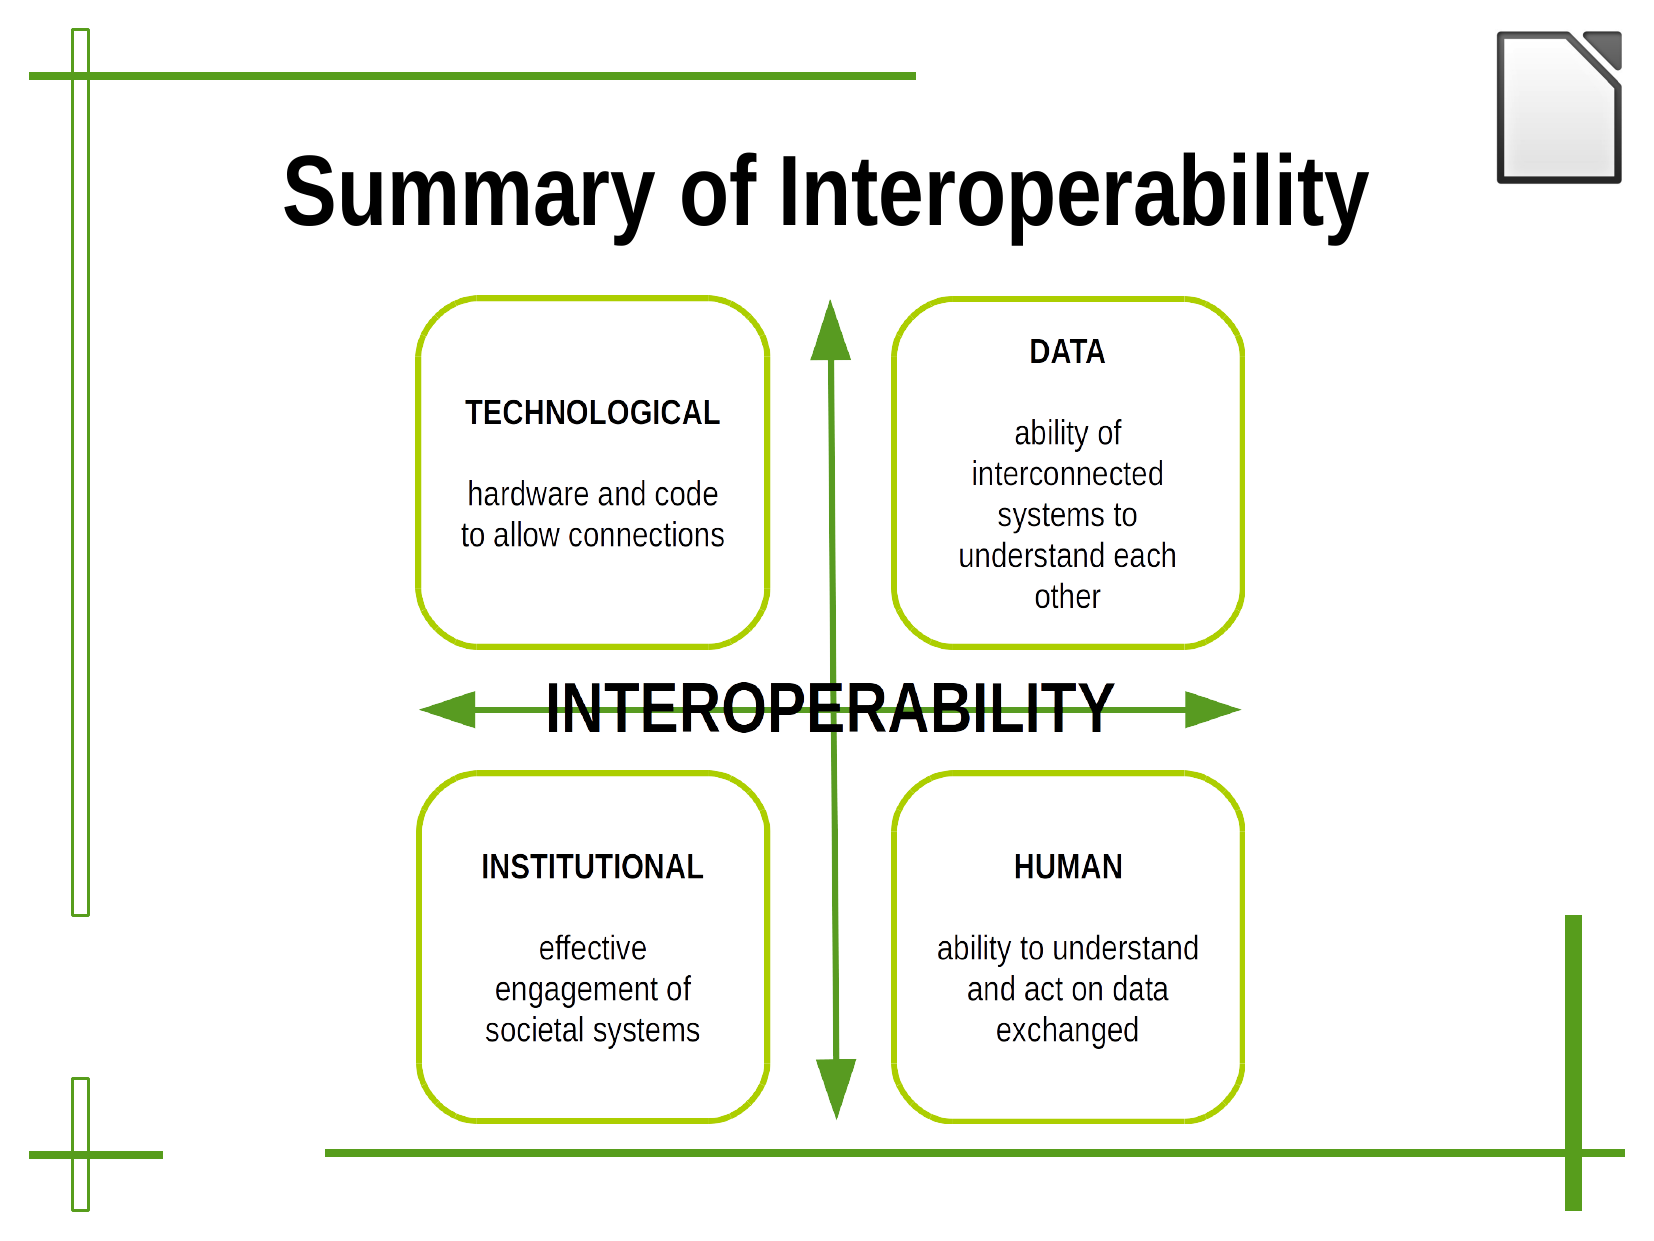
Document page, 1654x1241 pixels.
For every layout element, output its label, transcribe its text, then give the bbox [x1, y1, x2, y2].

picture [415, 295, 1245, 1124]
title Summary of Interoperability [118, 118, 1536, 260]
picture [1494, 29, 1624, 186]
